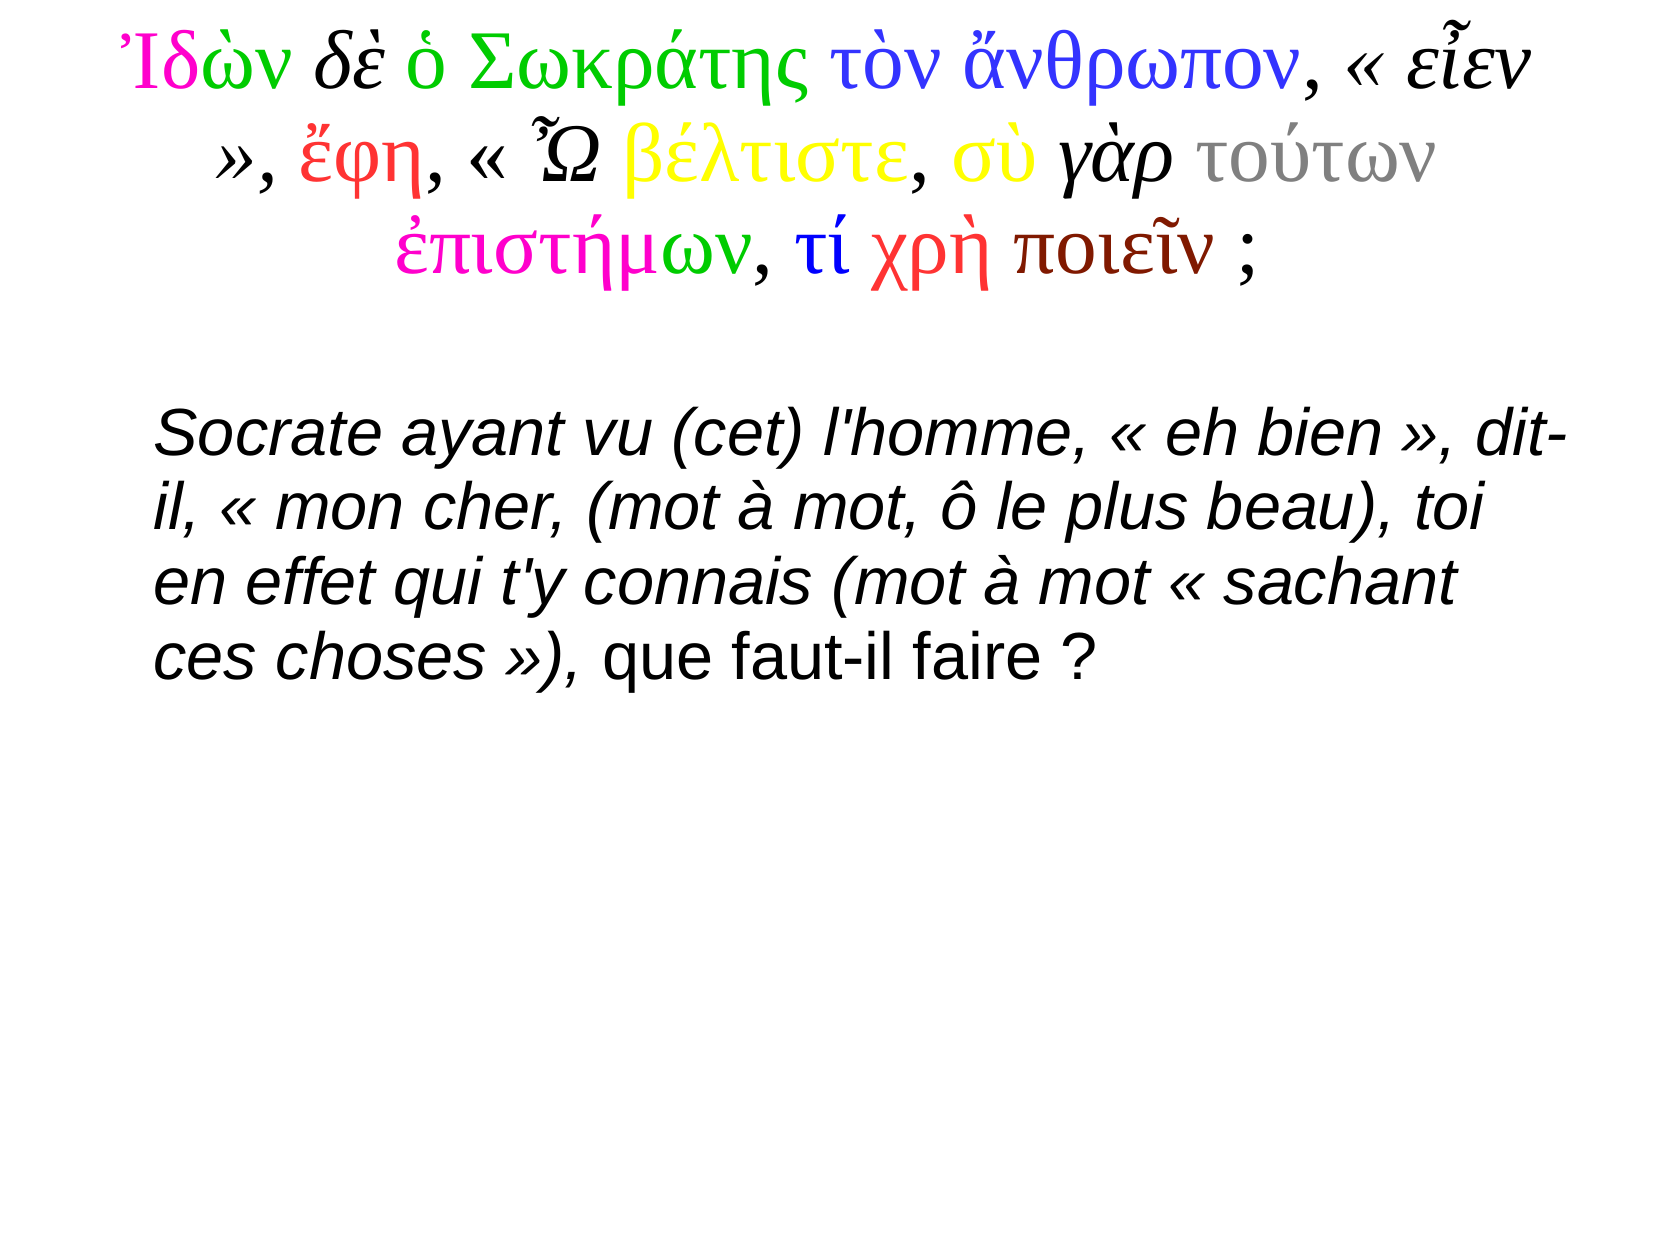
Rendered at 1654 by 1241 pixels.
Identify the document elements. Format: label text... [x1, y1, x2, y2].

title Ἰδὼν δὲ ὁ Σωκράτης τὸν ἄνθρωπον, « εἶεν », ἔφη, « Ὦ βέλτιστε, σὺ γὰρ τούτων ἐπιστήμων, τί χρὴ ποιεῖν ; [82, 14, 1571, 290]
list Socrate ayant vu (cet) l'homme, « eh bien », dit-il, « mon cher, (mot à mot, ô le plus beau), toi en effet qui t'y connais (mot à mot « sachant ces choses »), que faut-il faire ? [82, 290, 1571, 1109]
